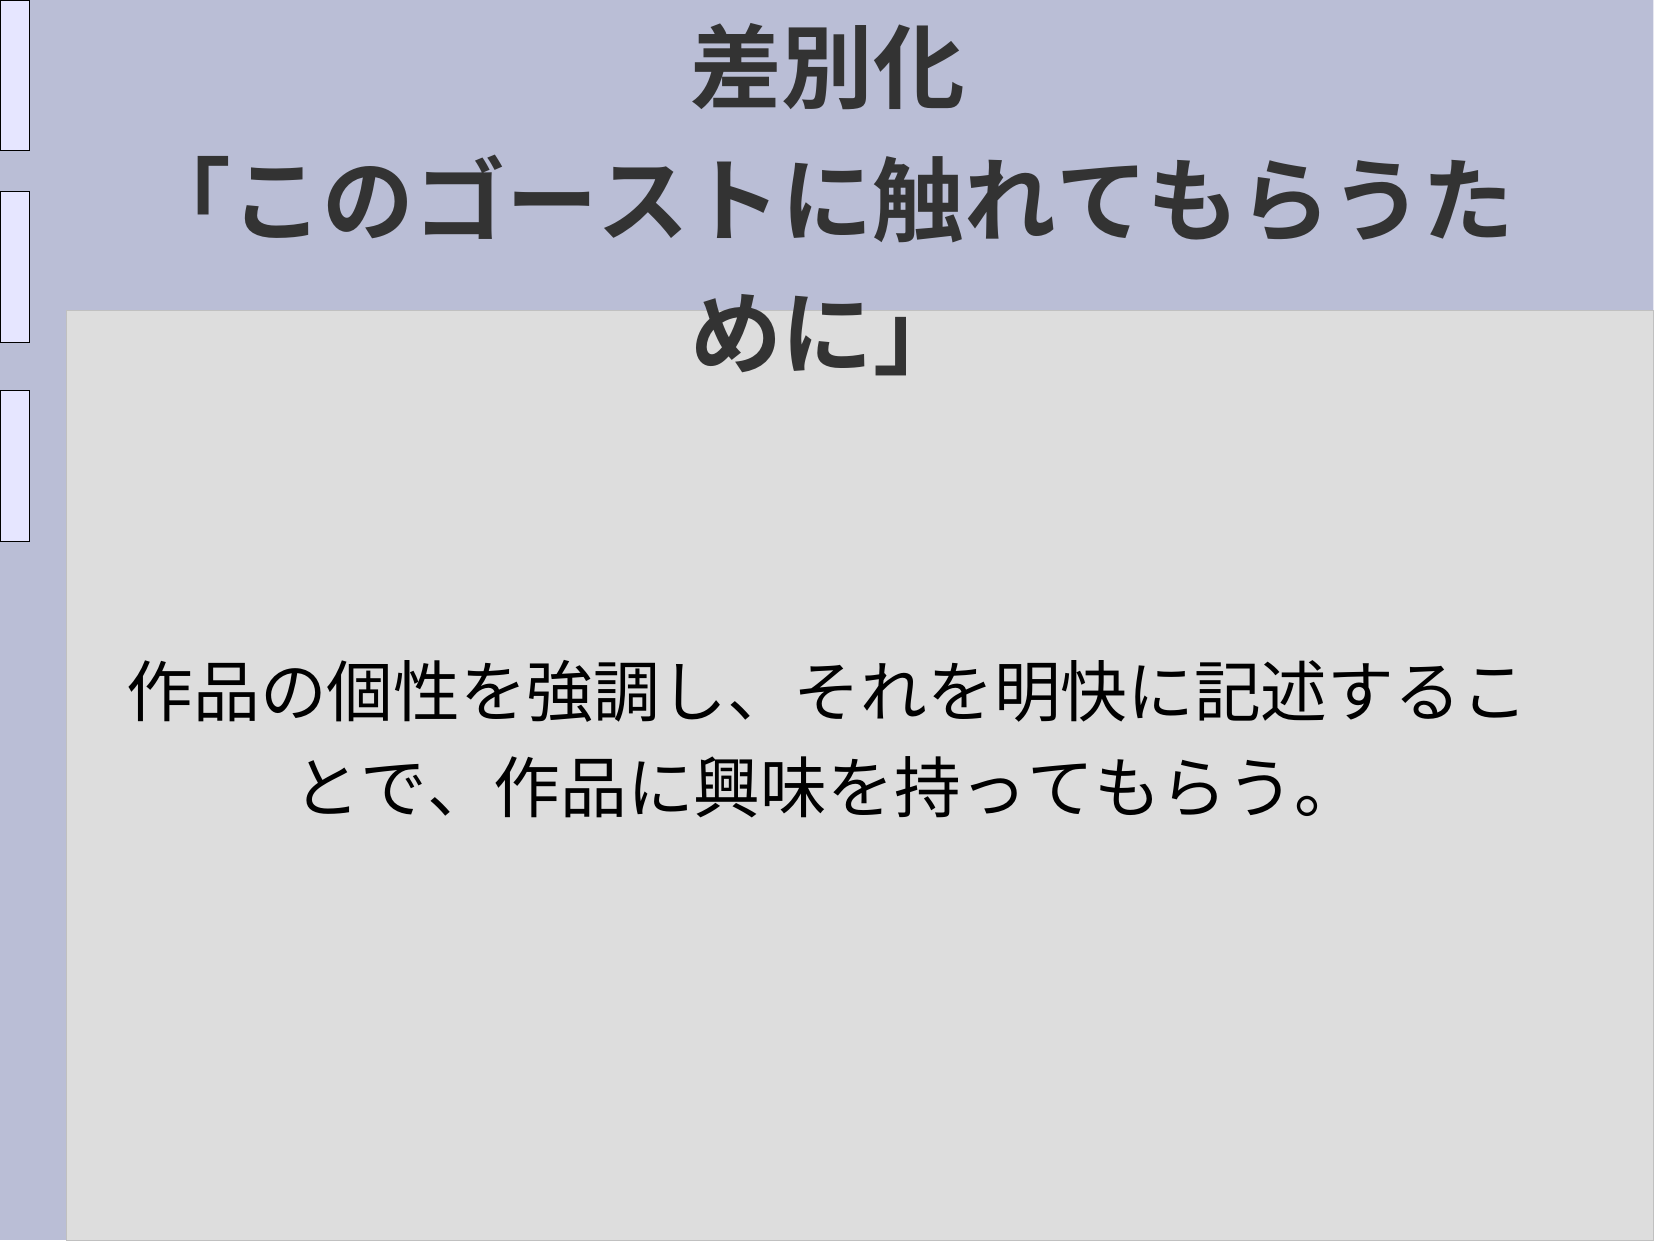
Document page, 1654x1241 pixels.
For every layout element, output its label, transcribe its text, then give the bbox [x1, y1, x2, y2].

subtitle 作品の個性を強調し、それを明快に記述することで、作品に興味を持ってもらう。 [121, 344, 1534, 1127]
title 差別化 「このゴーストに触れてもらうために」 [121, 91, 1534, 299]
